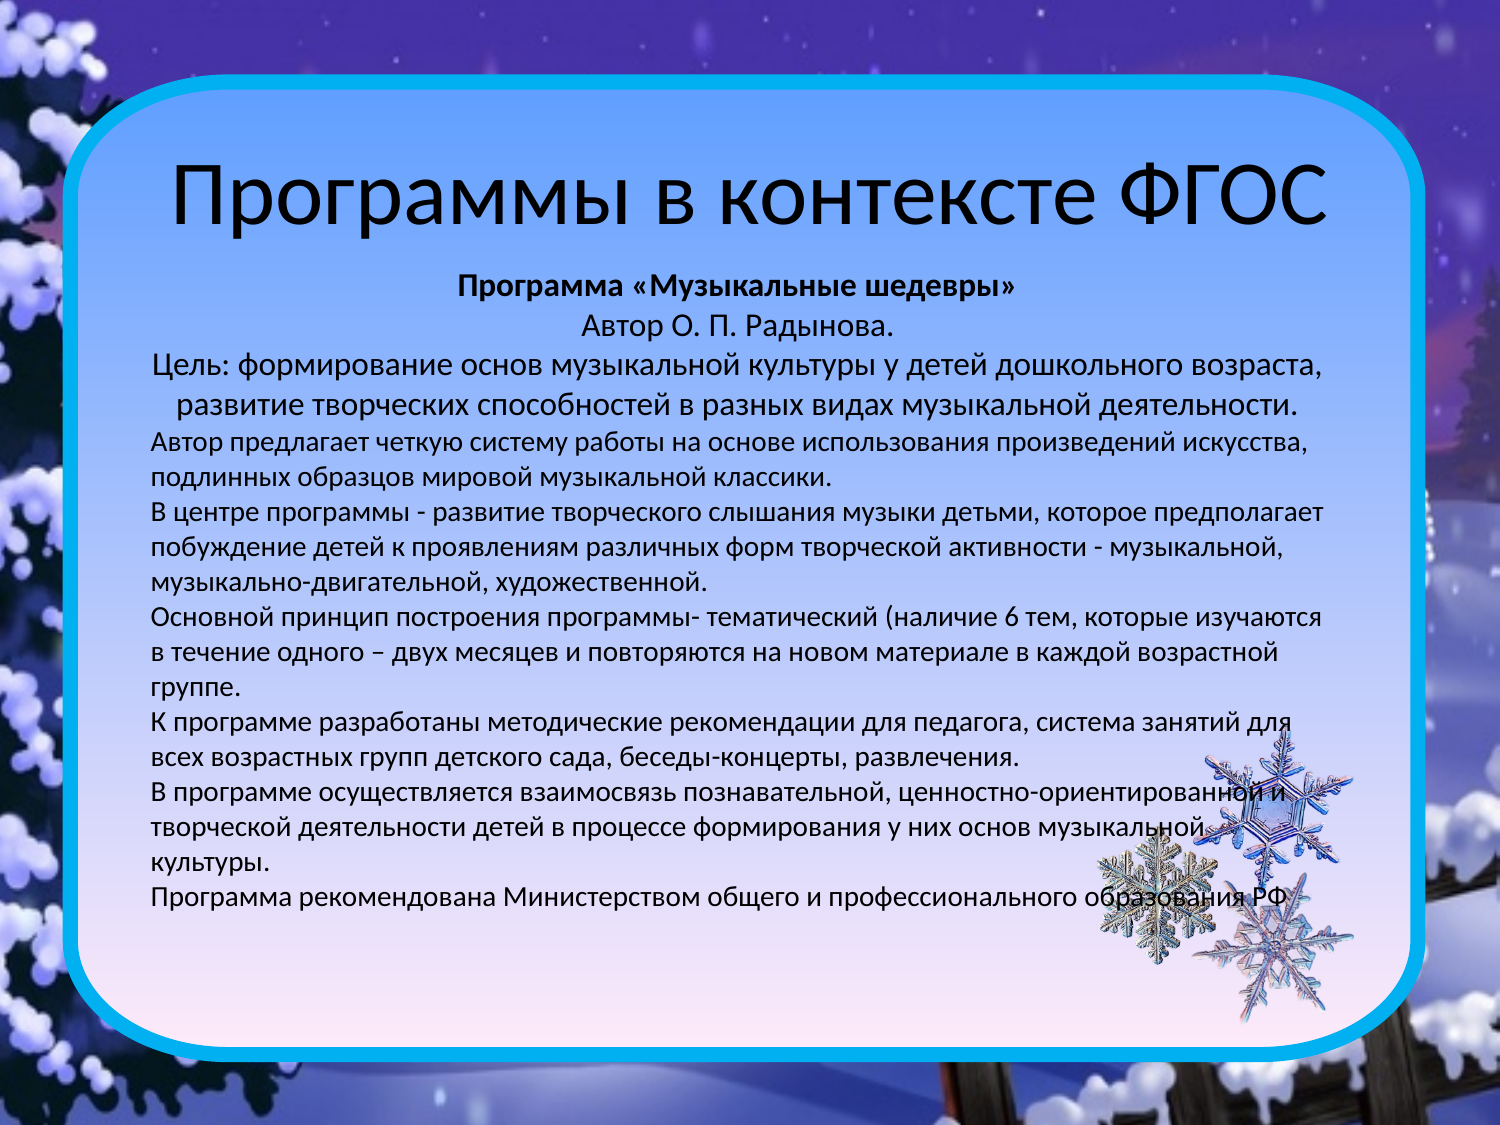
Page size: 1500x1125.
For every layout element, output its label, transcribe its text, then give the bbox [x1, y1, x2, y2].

title Программы в контексте ФГОС [112, 125, 1388, 338]
picture [0, 0, 1500, 1125]
subtitle Программа «Музыкальные шедевры» Автор О. П. Радынова. Цель: формирование основ музыкальной культуры у детей дошкольного возраста, развитие творческих способностей в разных видах музыкальной деятельности. Автор предлагает четкую систему работы на основе использования произведений искусства, подлинных образцов мировой музыкальной классики. В центре программы - развитие творческого слышания музыки детьми, которое предполагает побуждение детей к проявлениям различных форм творческой активности - музыкальной, музыкально-двигательной, художественной. Основной принцип построения программы- тематический (наличие 6 тем, которые изучаются в течение одного – двух месяцев и повторяются на новом материале в каждой возрастной группе. К программе разработаны методические рекомендации для педагога, система занятий для всех возрастных групп детского сада, беседы-концерты, развлечения. В программе осуществляется взаимосвязь познавательной, ценностно-ориентированной и творческой деятельности детей в процессе формирования у них основ музыкальной культуры. Программа рекомендована Министерством общего и профессионального образования РФ [135, 255, 1341, 976]
